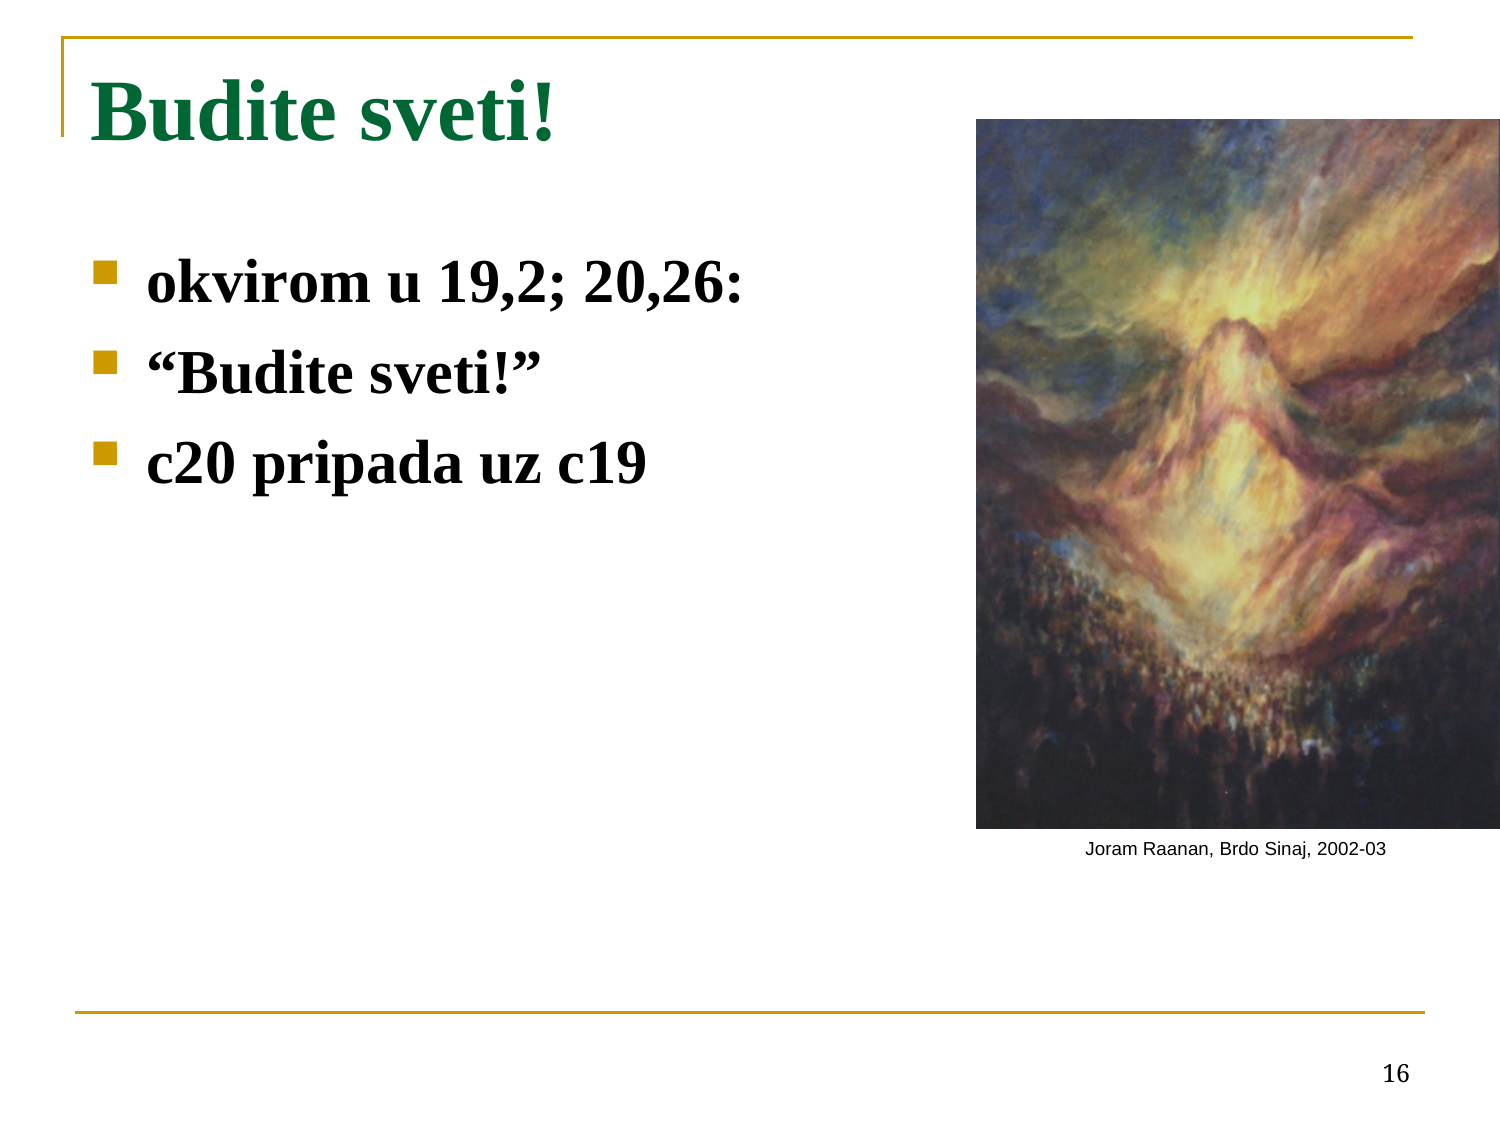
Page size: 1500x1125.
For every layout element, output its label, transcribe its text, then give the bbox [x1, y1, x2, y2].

title Budite sveti! [75, 45, 1426, 232]
picture [976, 119, 1500, 829]
text_box Joram Raanan, Brdo Sinaj, 2002-03 [1070, 828, 1426, 867]
text_box <number> [1074, 1024, 1426, 1100]
list okvirom u 19,2; 20,26: “Budite sveti!” c20 pripada uz c19 [75, 232, 1426, 1006]
